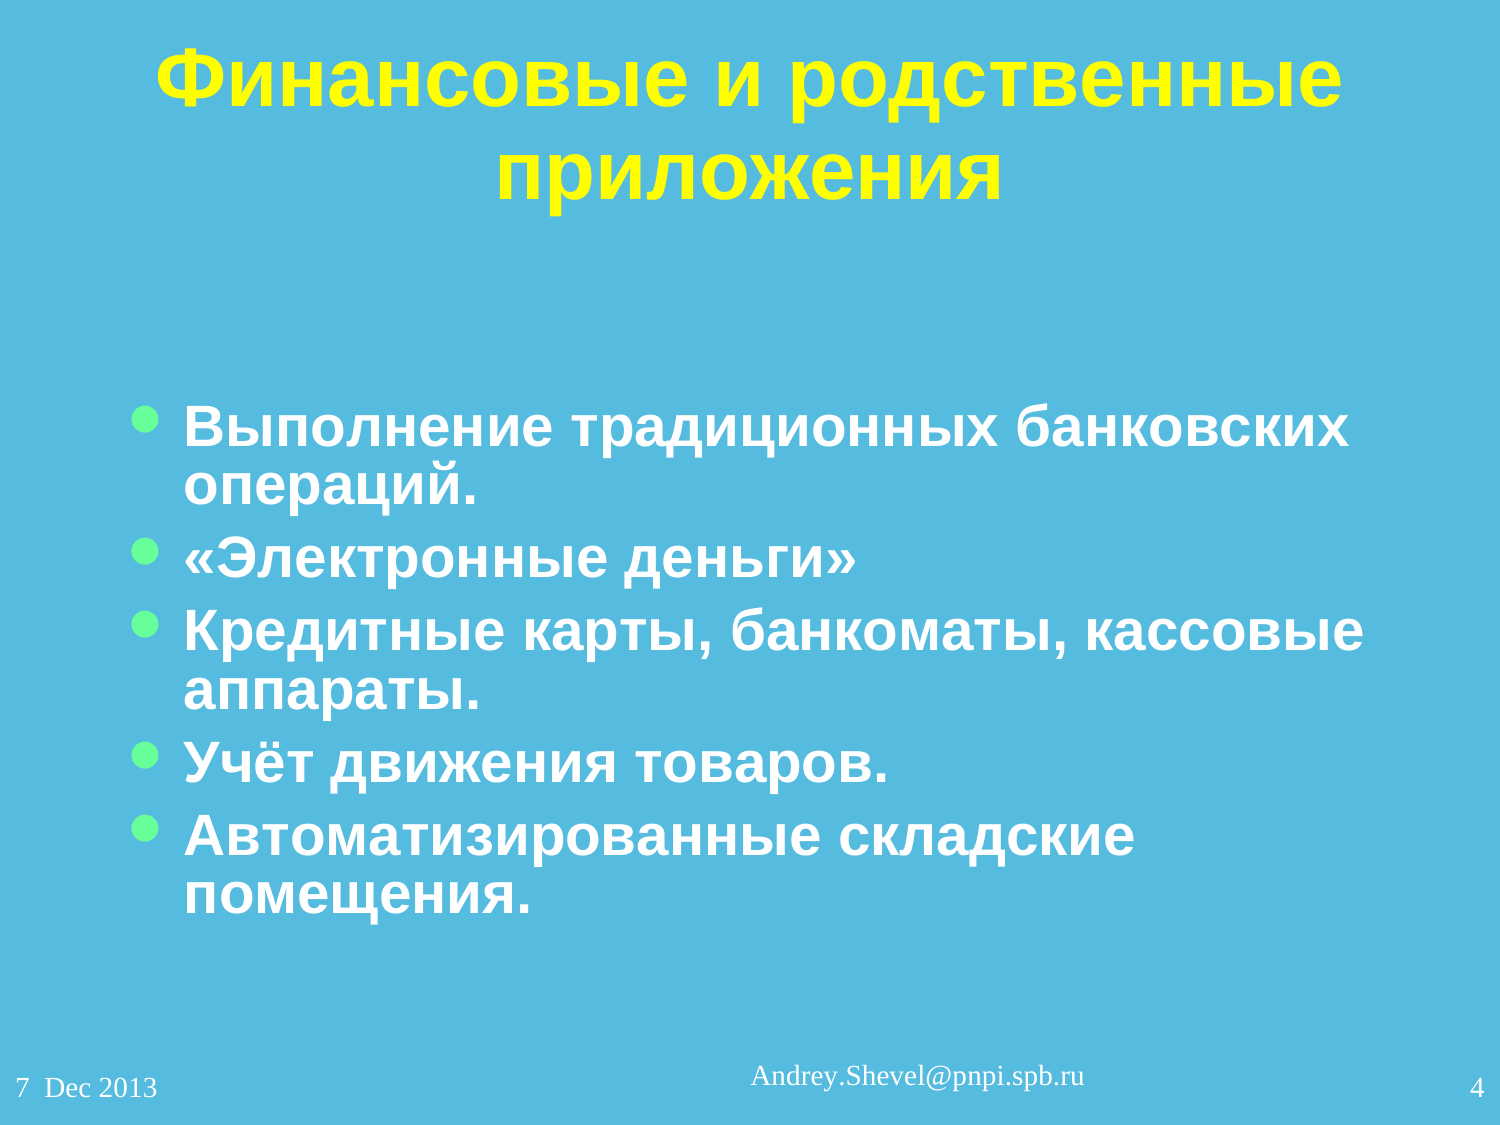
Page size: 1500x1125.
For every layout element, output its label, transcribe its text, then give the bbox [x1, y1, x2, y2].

title Финансовые и родственные приложения [112, 23, 1388, 225]
list Выполнение традиционных банковских операций. «Электронные деньги» Кредитные карты, банкоматы, кассовые аппараты. Учёт движения товаров. Автоматизированные складские помещения. [112, 312, 1388, 988]
